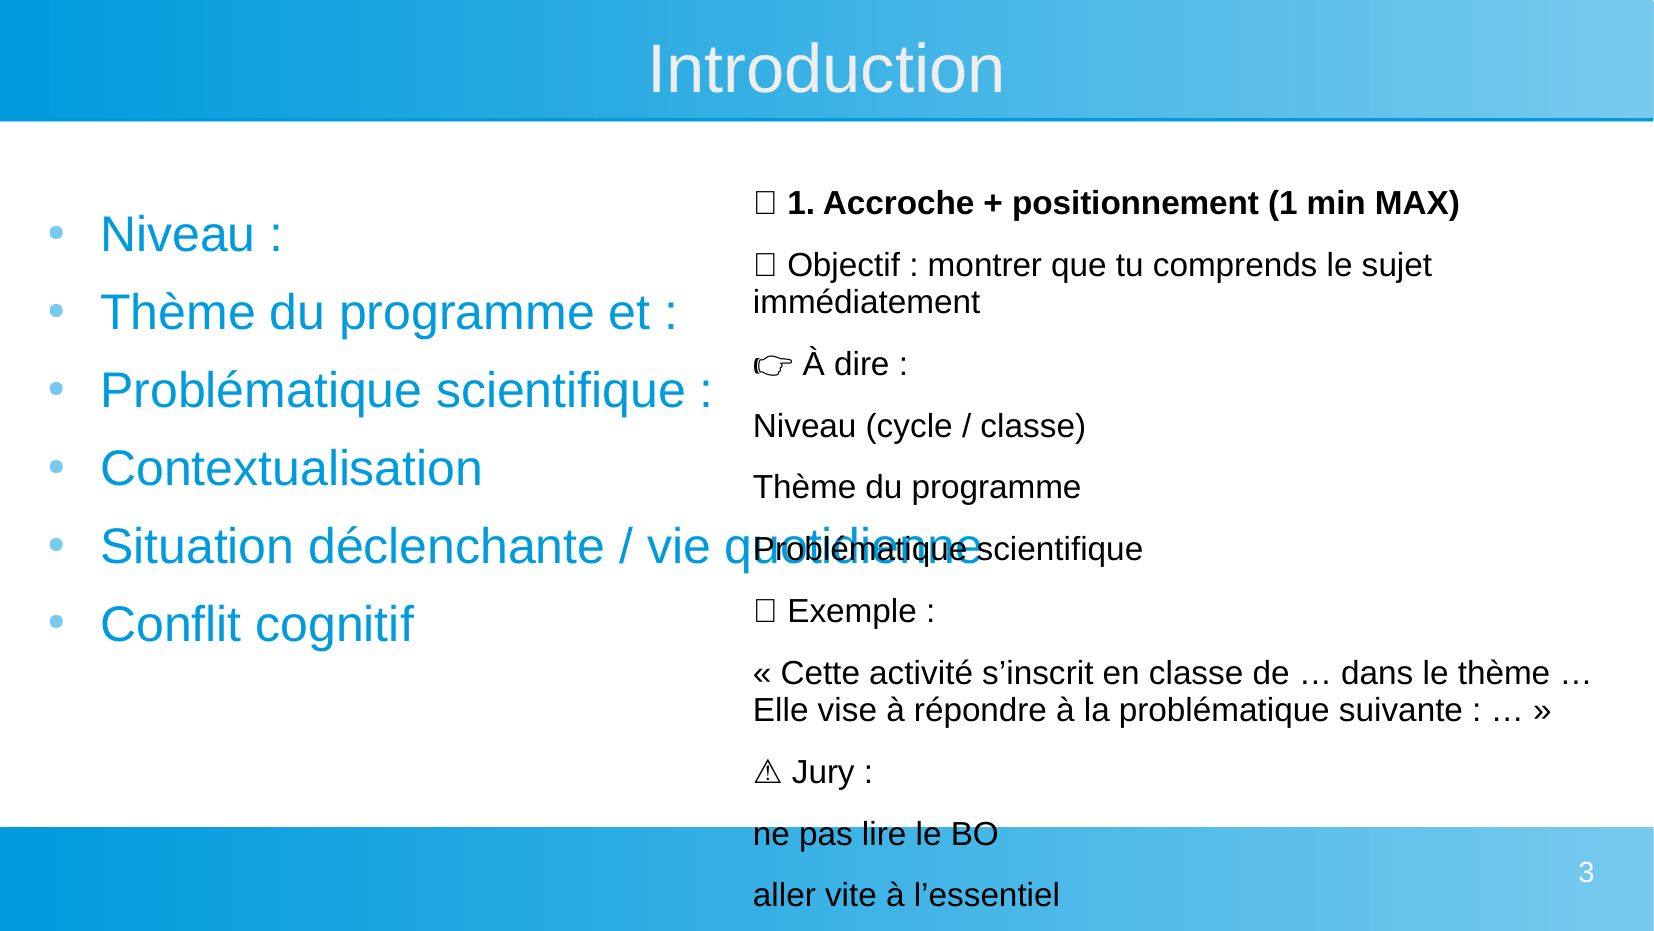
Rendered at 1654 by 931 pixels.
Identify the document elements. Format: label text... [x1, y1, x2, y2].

title Introduction [59, 29, 1595, 108]
text_box 🧭 1. Accroche + positionnement (1 min MAX) 🎯 Objectif : montrer que tu comprends le sujet immédiatement 👉 À dire : Niveau (cycle / classe) Thème du programme Problématique scientifique 💡 Exemple : « Cette activité s’inscrit en classe de … dans le thème … Elle vise à répondre à la problématique suivante : … » ⚠️ Jury : ne pas lire le BO aller vite à l’essentiel [738, 177, 1625, 931]
list Niveau : Thème du programme et : Problématique scientifique : Contextualisation Situation déclenchante / vie quotidienne Conflit cognitif [29, 206, 738, 798]
